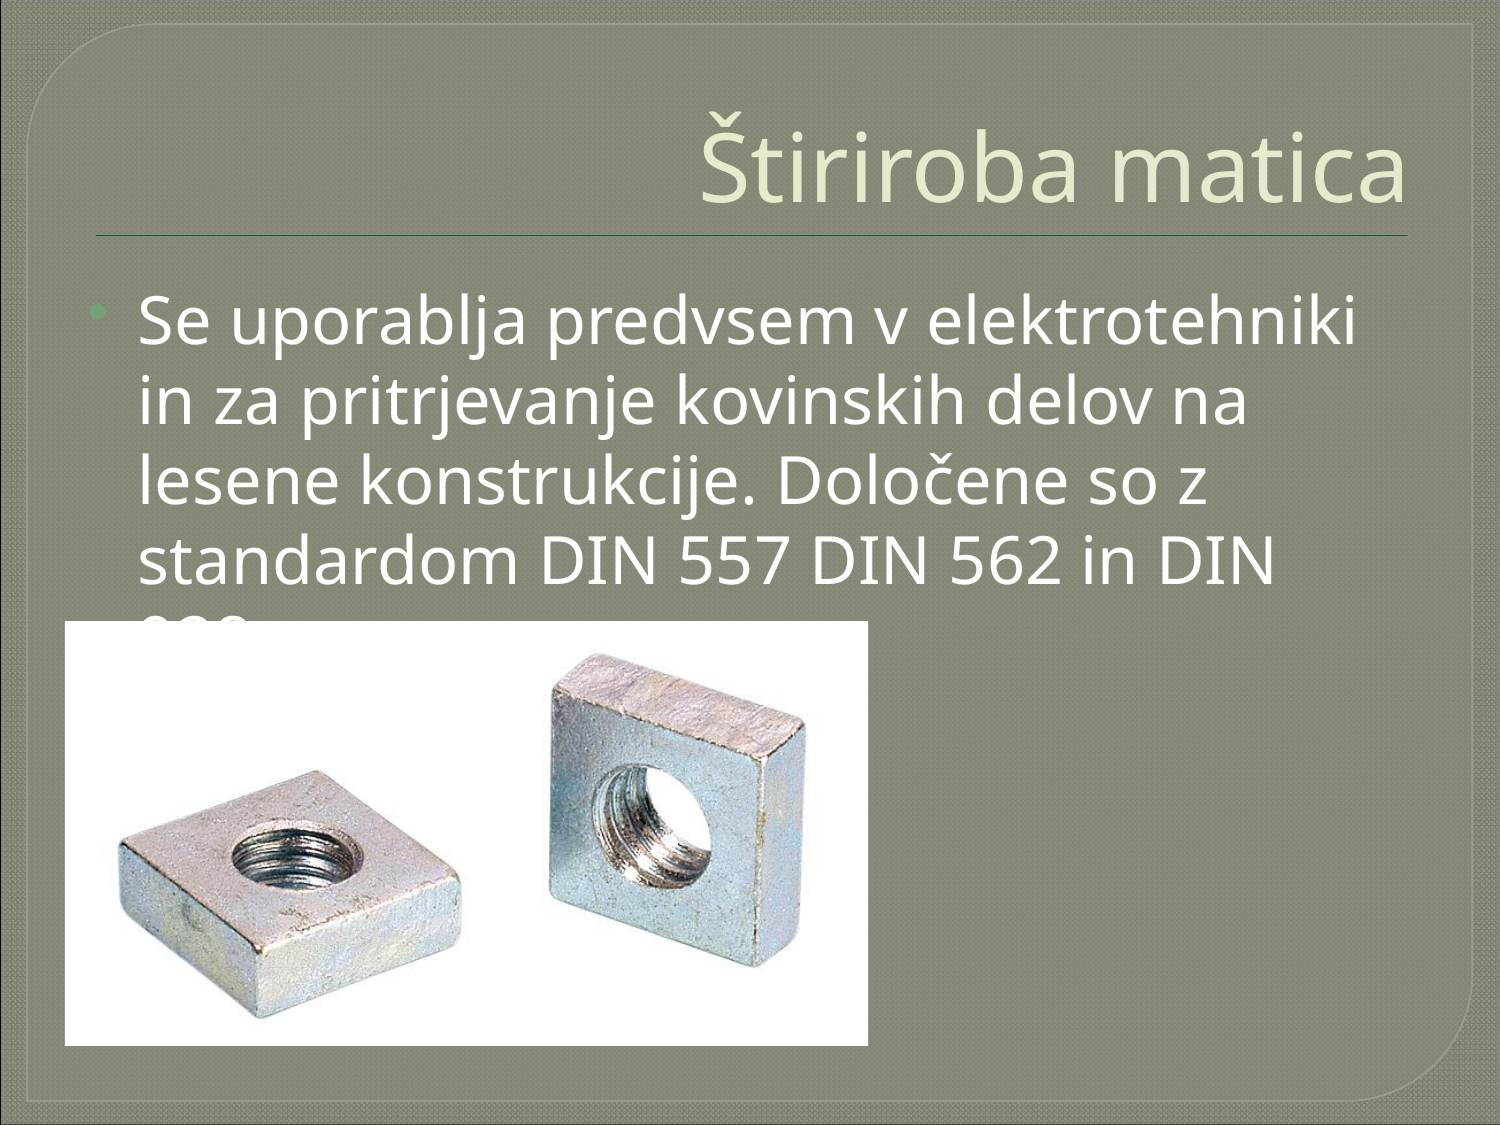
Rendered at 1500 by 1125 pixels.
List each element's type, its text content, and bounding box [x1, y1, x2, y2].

picture [0, 0, 1500, 1125]
title Štiriroba matica [75, 41, 1425, 230]
list Se uporablja predvsem v elektrotehniki in za pritrjevanje kovinskih delov na lesene konstrukcije. Določene so z standardom DIN 557 DIN 562 in DIN 928 [75, 270, 1425, 1013]
